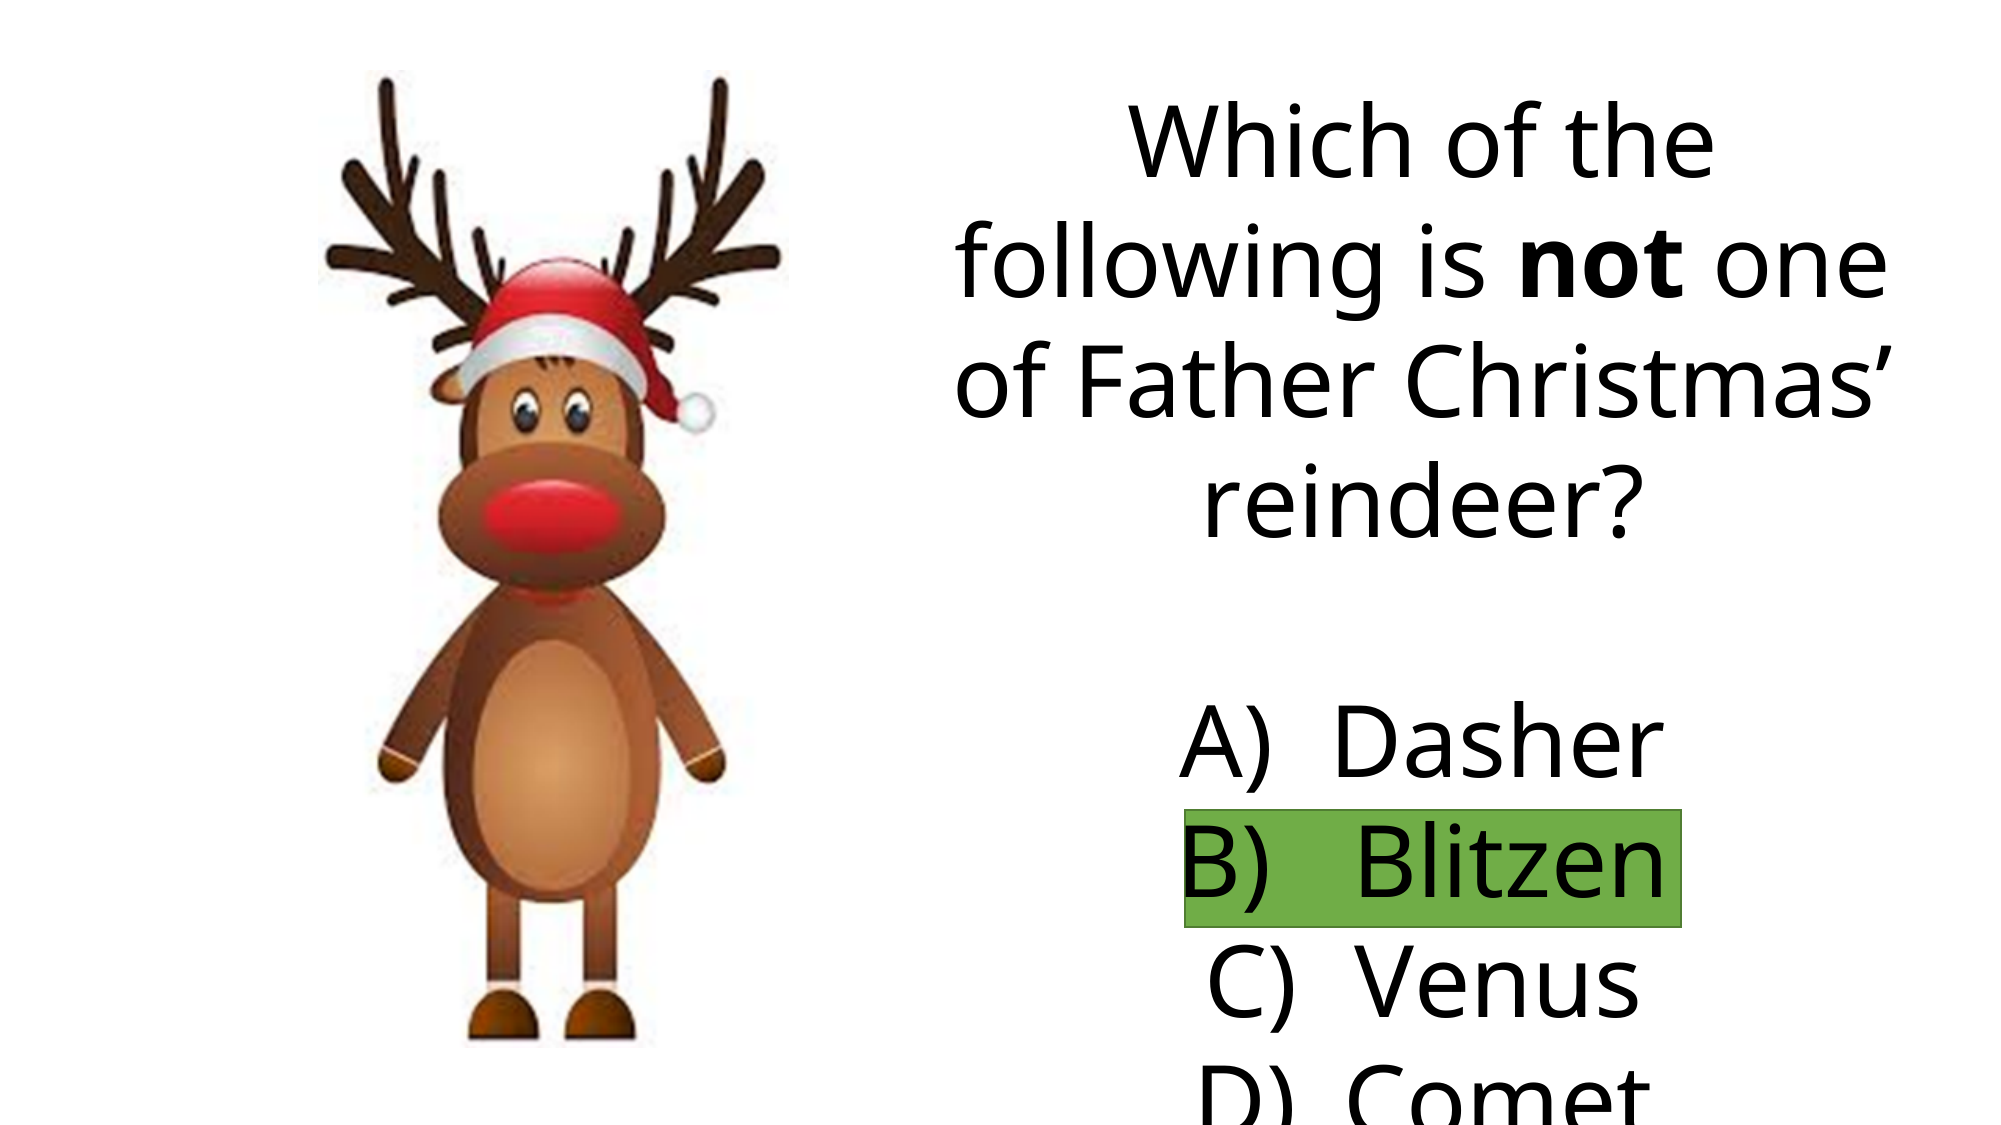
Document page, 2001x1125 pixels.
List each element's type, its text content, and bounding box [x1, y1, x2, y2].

text_box Which of the following is not one of Father Christmas’ reindeer? Dasher Blitzen Venus Comet [923, 70, 1923, 1055]
picture [318, 70, 789, 1048]
